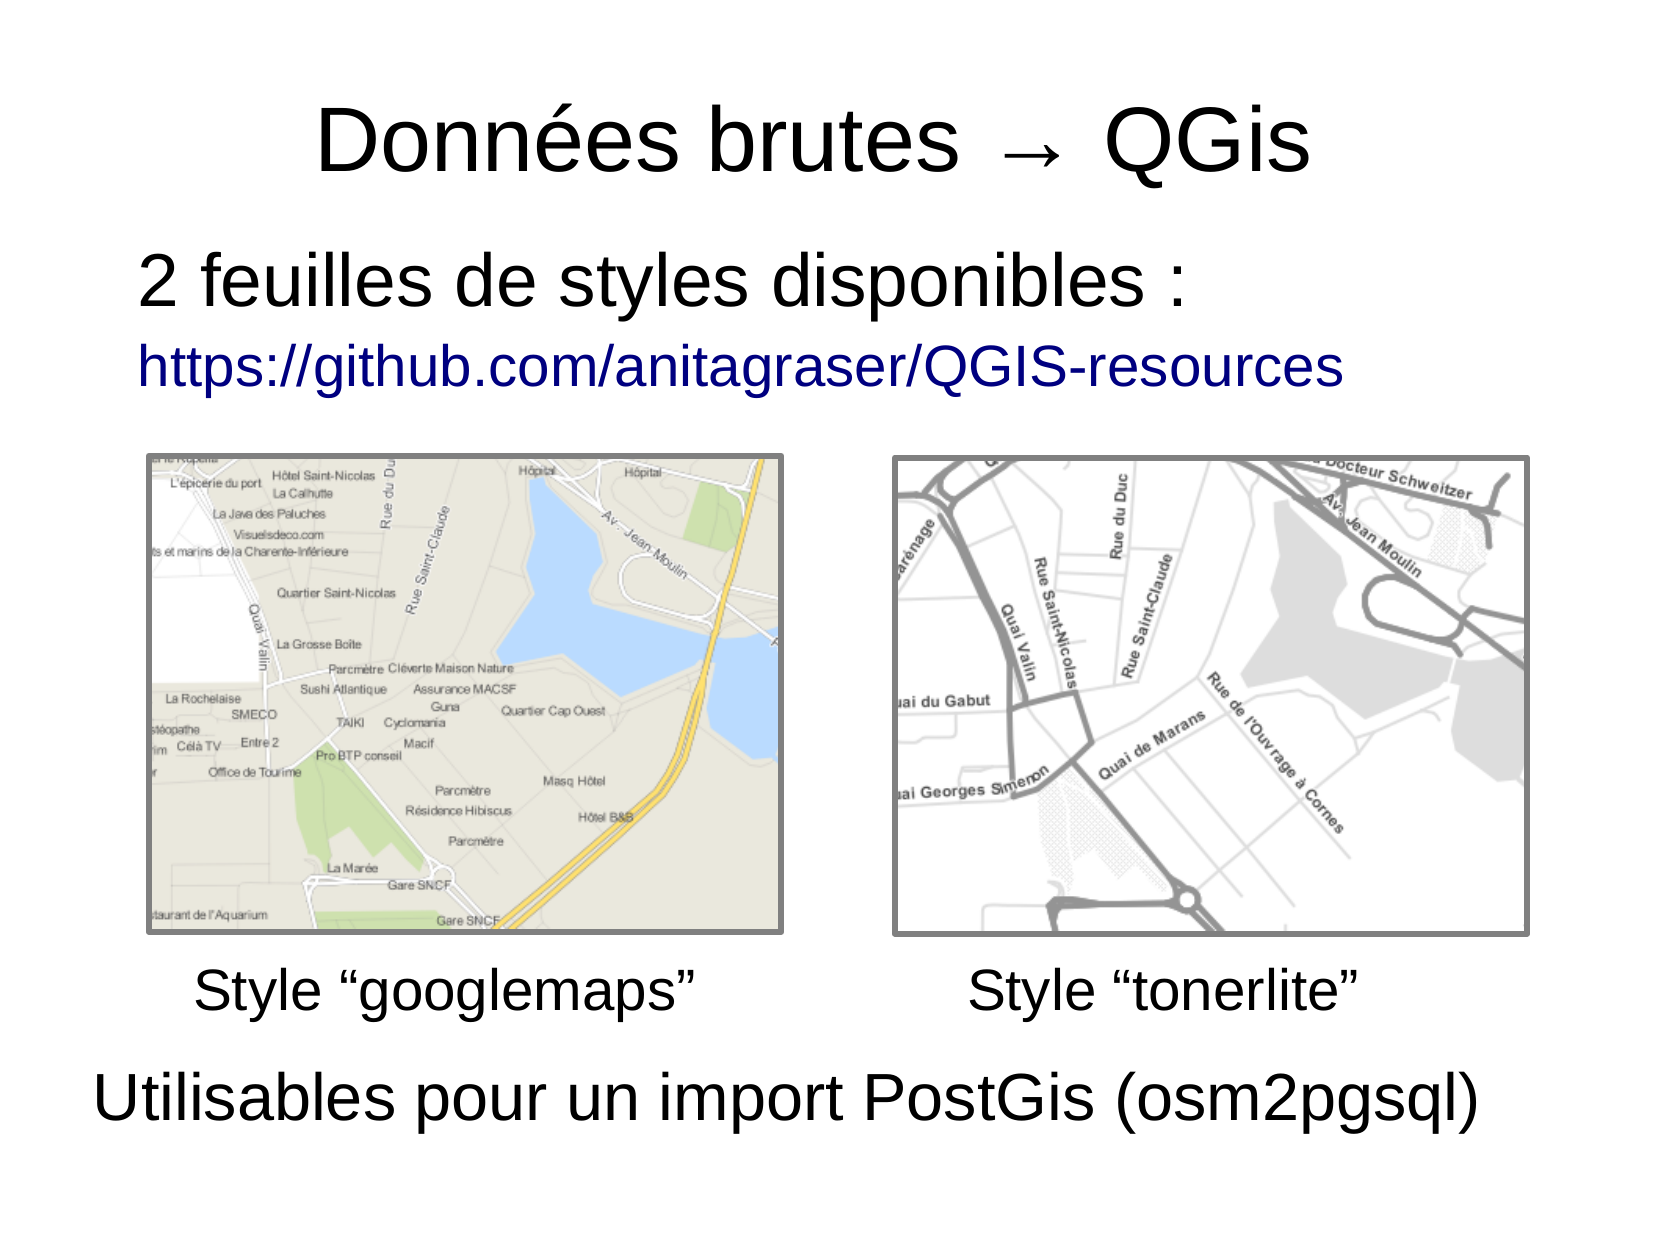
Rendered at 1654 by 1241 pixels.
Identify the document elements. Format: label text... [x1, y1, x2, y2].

text_box Style “googlemaps” [178, 950, 712, 1031]
title Données brutes → QGis [82, 49, 1571, 231]
picture [151, 458, 779, 929]
picture [897, 460, 1525, 931]
text_box Style “tonerlite” [952, 949, 1444, 1030]
text_box 2 feuilles de styles disponibles : https://github.com/anitagraser/QGIS-resources [123, 231, 1529, 407]
text_box Utilisables pour un import PostGis (osm2pgsql) [78, 1052, 1589, 1154]
